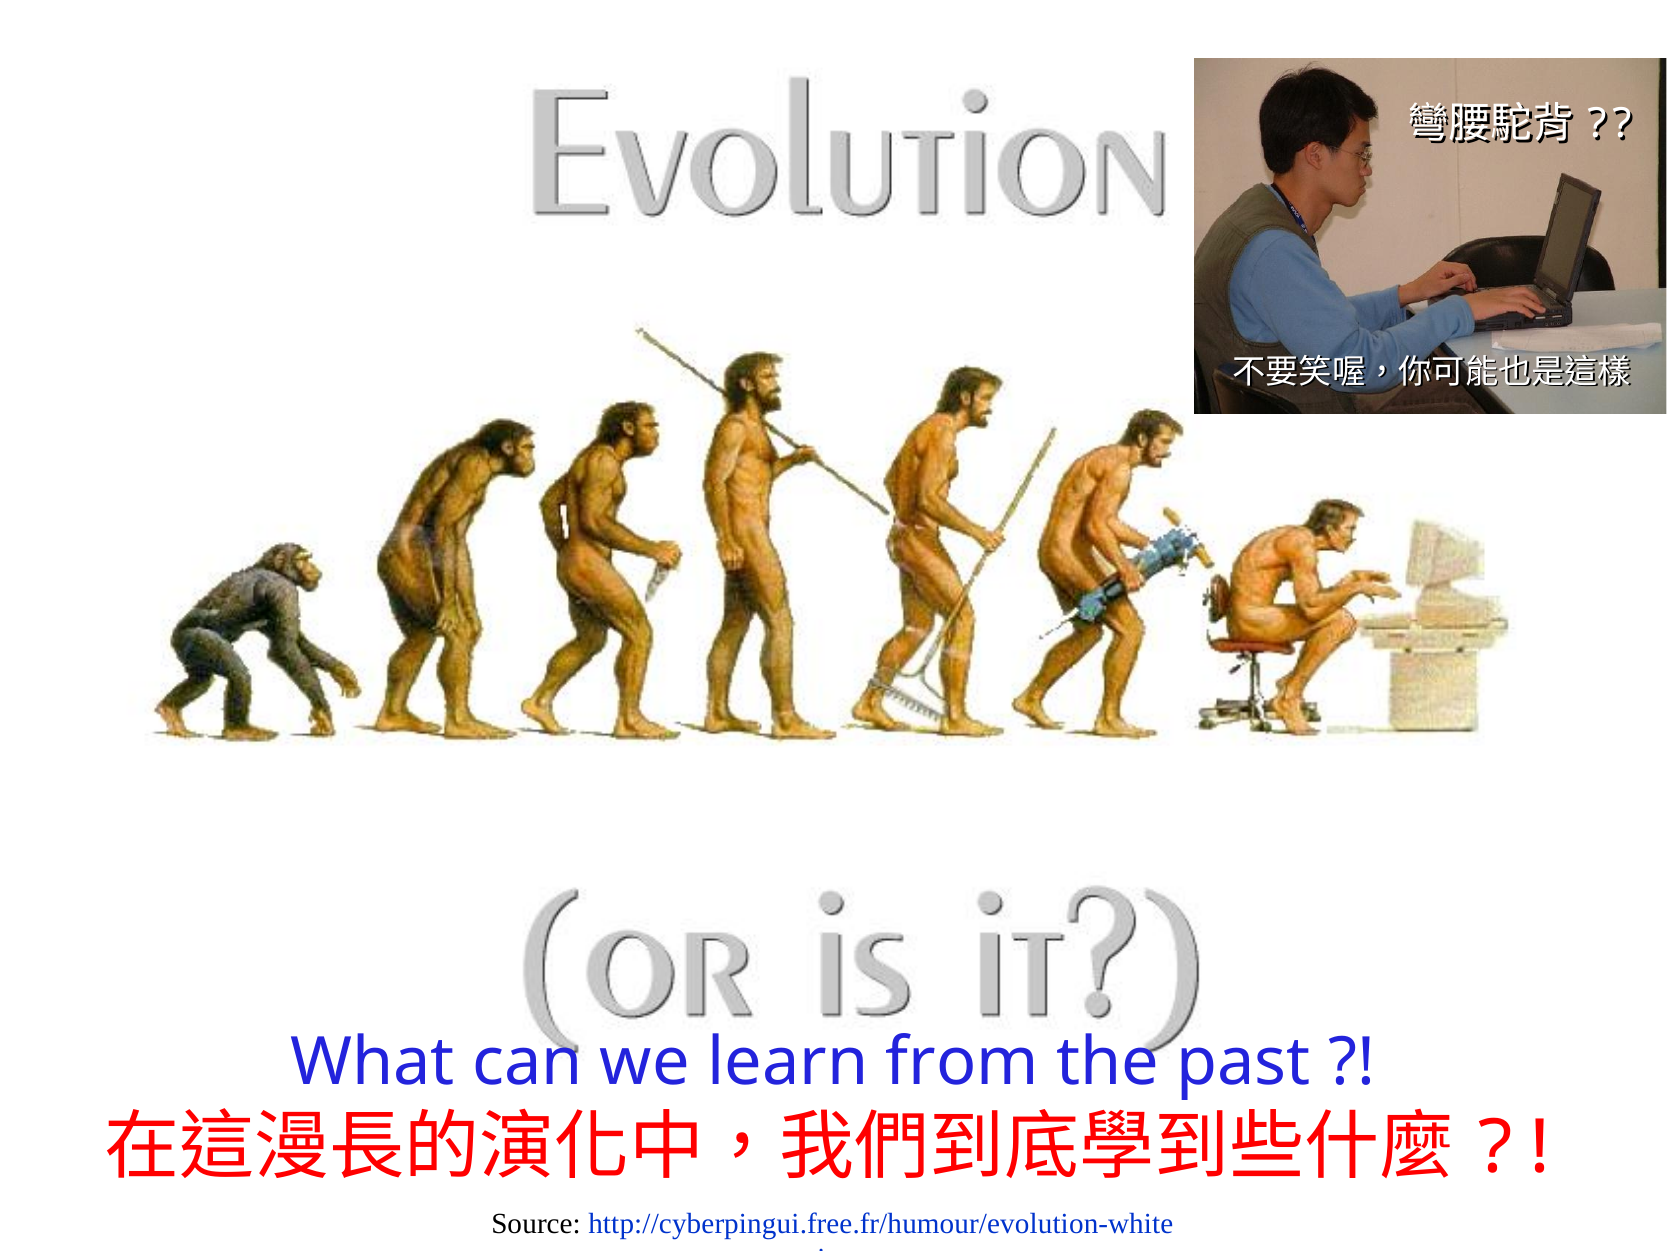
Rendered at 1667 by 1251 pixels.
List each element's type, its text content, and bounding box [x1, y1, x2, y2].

picture [35, 0, 1667, 1010]
text_box 彎腰駝背?? [1387, 88, 1654, 154]
text_box Source: http://cyberpingui.free.fr/humour/evolution-white.jpg [454, 1196, 1211, 1247]
text_box What can we learn from the past ?! 在這漫長的演化中，我們到底學到些什麼?! [0, 1010, 1667, 1196]
text_box 不要笑喔，你可能也是這樣 [1204, 342, 1660, 398]
